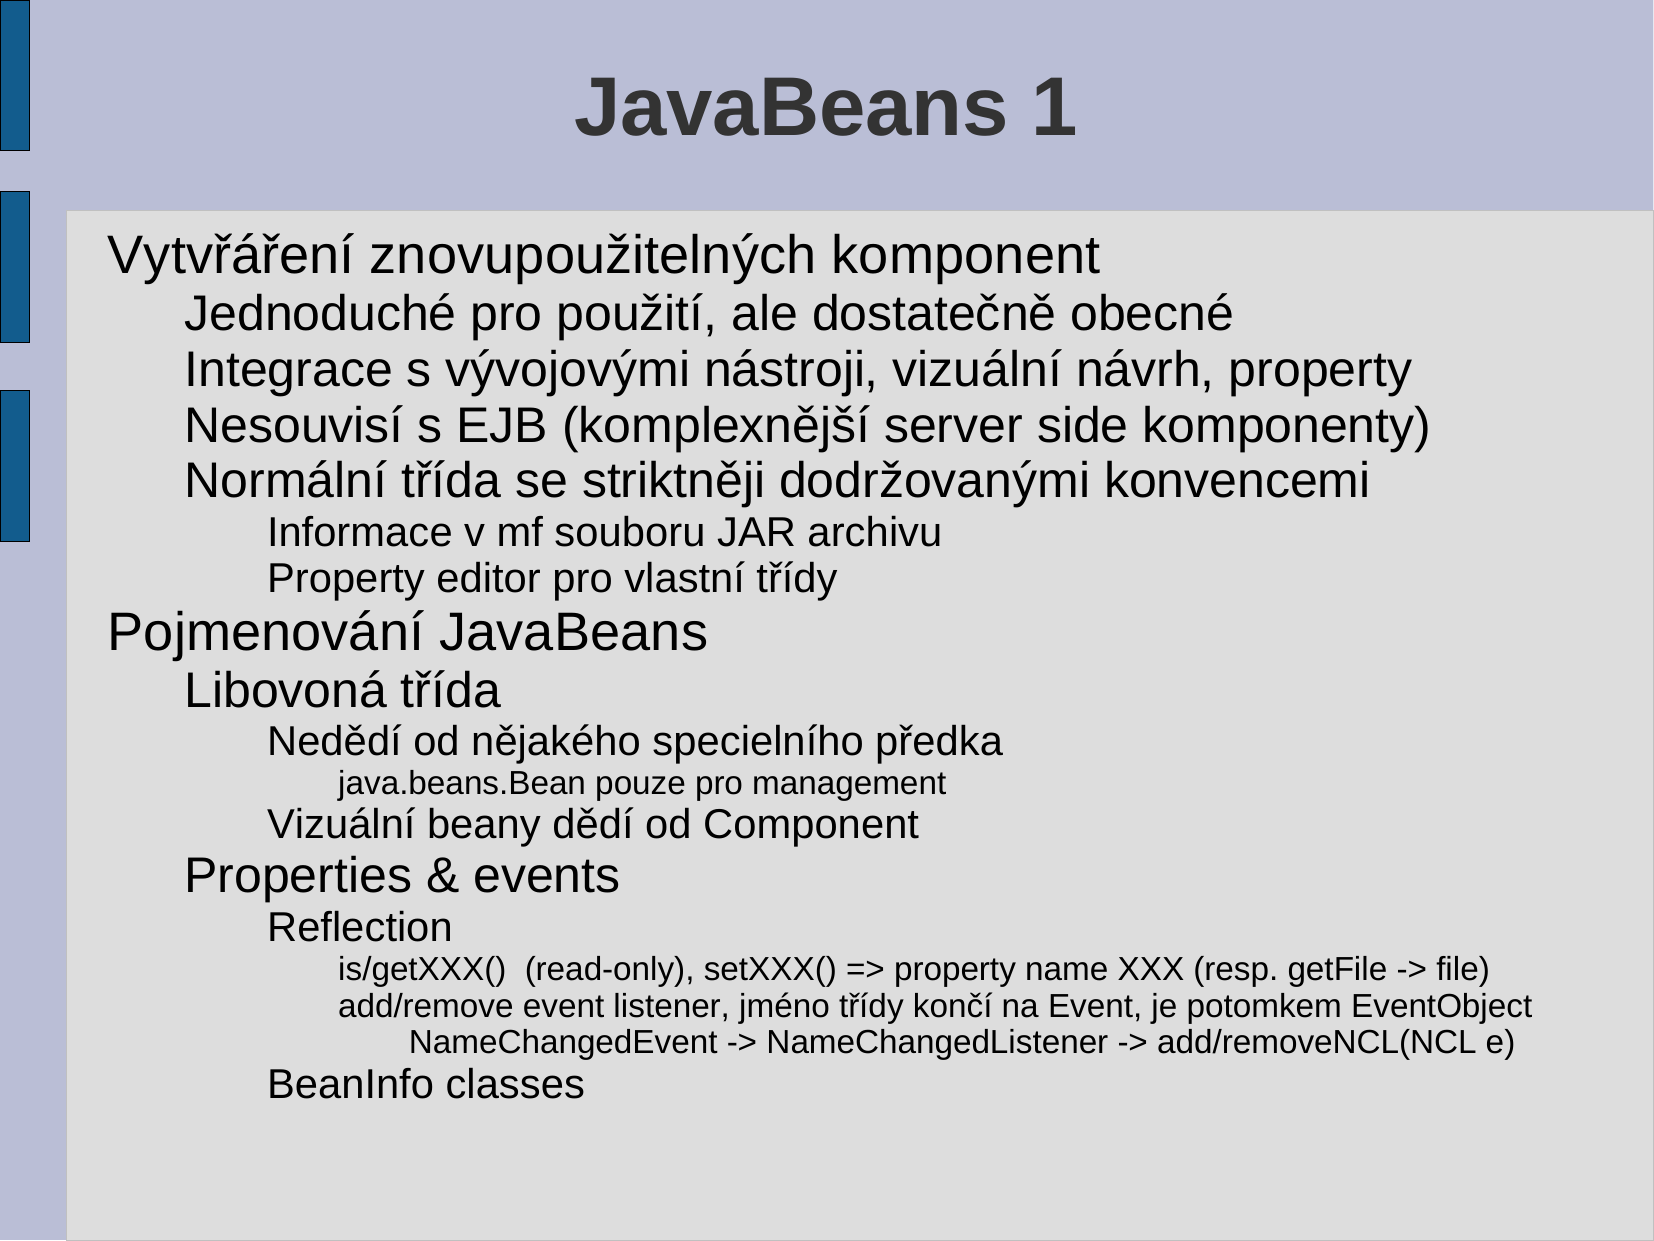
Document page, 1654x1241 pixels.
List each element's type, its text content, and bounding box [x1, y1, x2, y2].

title JavaBeans 1 [120, 17, 1533, 196]
list Vytvřáření znovupoužitelných komponent Jednoduché pro použití, ale dostatečně obecné Integrace s vývojovými nástroji, vizuální návrh, property Nesouvisí s EJB (komplexnější server side komponenty) Normální třída se striktněji dodržovanými konvencemi Informace v mf souboru JAR archivu Property editor pro vlastní třídy Pojmenování JavaBeans Libovoná třída Nedědí od nějakého specielního předka java.beans.Bean pouze pro management Vizuální beany dědí od Component Properties & events Reflection is/getXXX() (read-only), setXXX() => property name XXX (resp. getFile -> file) add/remove event listener, jméno třídy končí na Event, je potomkem EventObject NameChangedEvent -> NameChangedListener -> add/removeNCL(NCL e) BeanInfo classes [90, 225, 1576, 1184]
